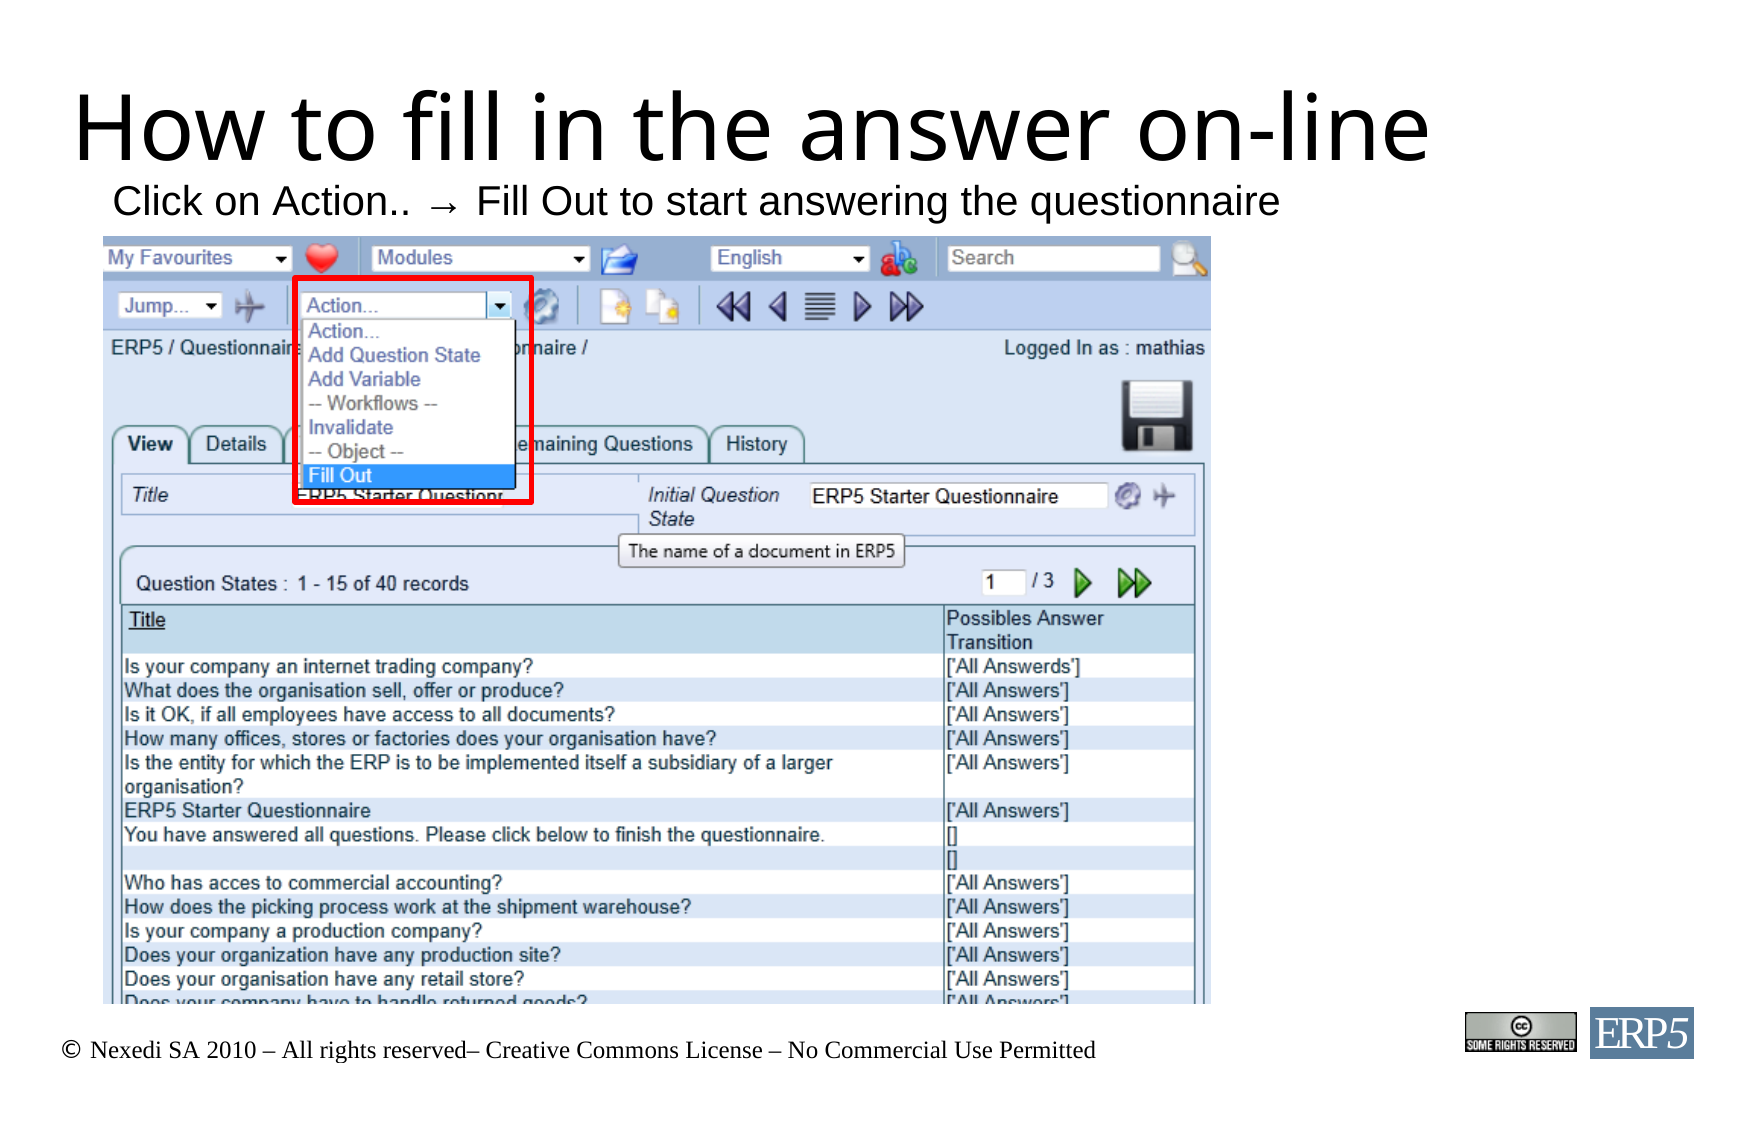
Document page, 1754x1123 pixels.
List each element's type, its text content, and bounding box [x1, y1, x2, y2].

title How to fill in the answer on-line [71, 63, 1707, 187]
text_box Click on Action.. → Fill Out to start answering the questionnaire [112, 177, 1565, 225]
picture [1465, 1012, 1577, 1052]
picture [103, 236, 1211, 1004]
